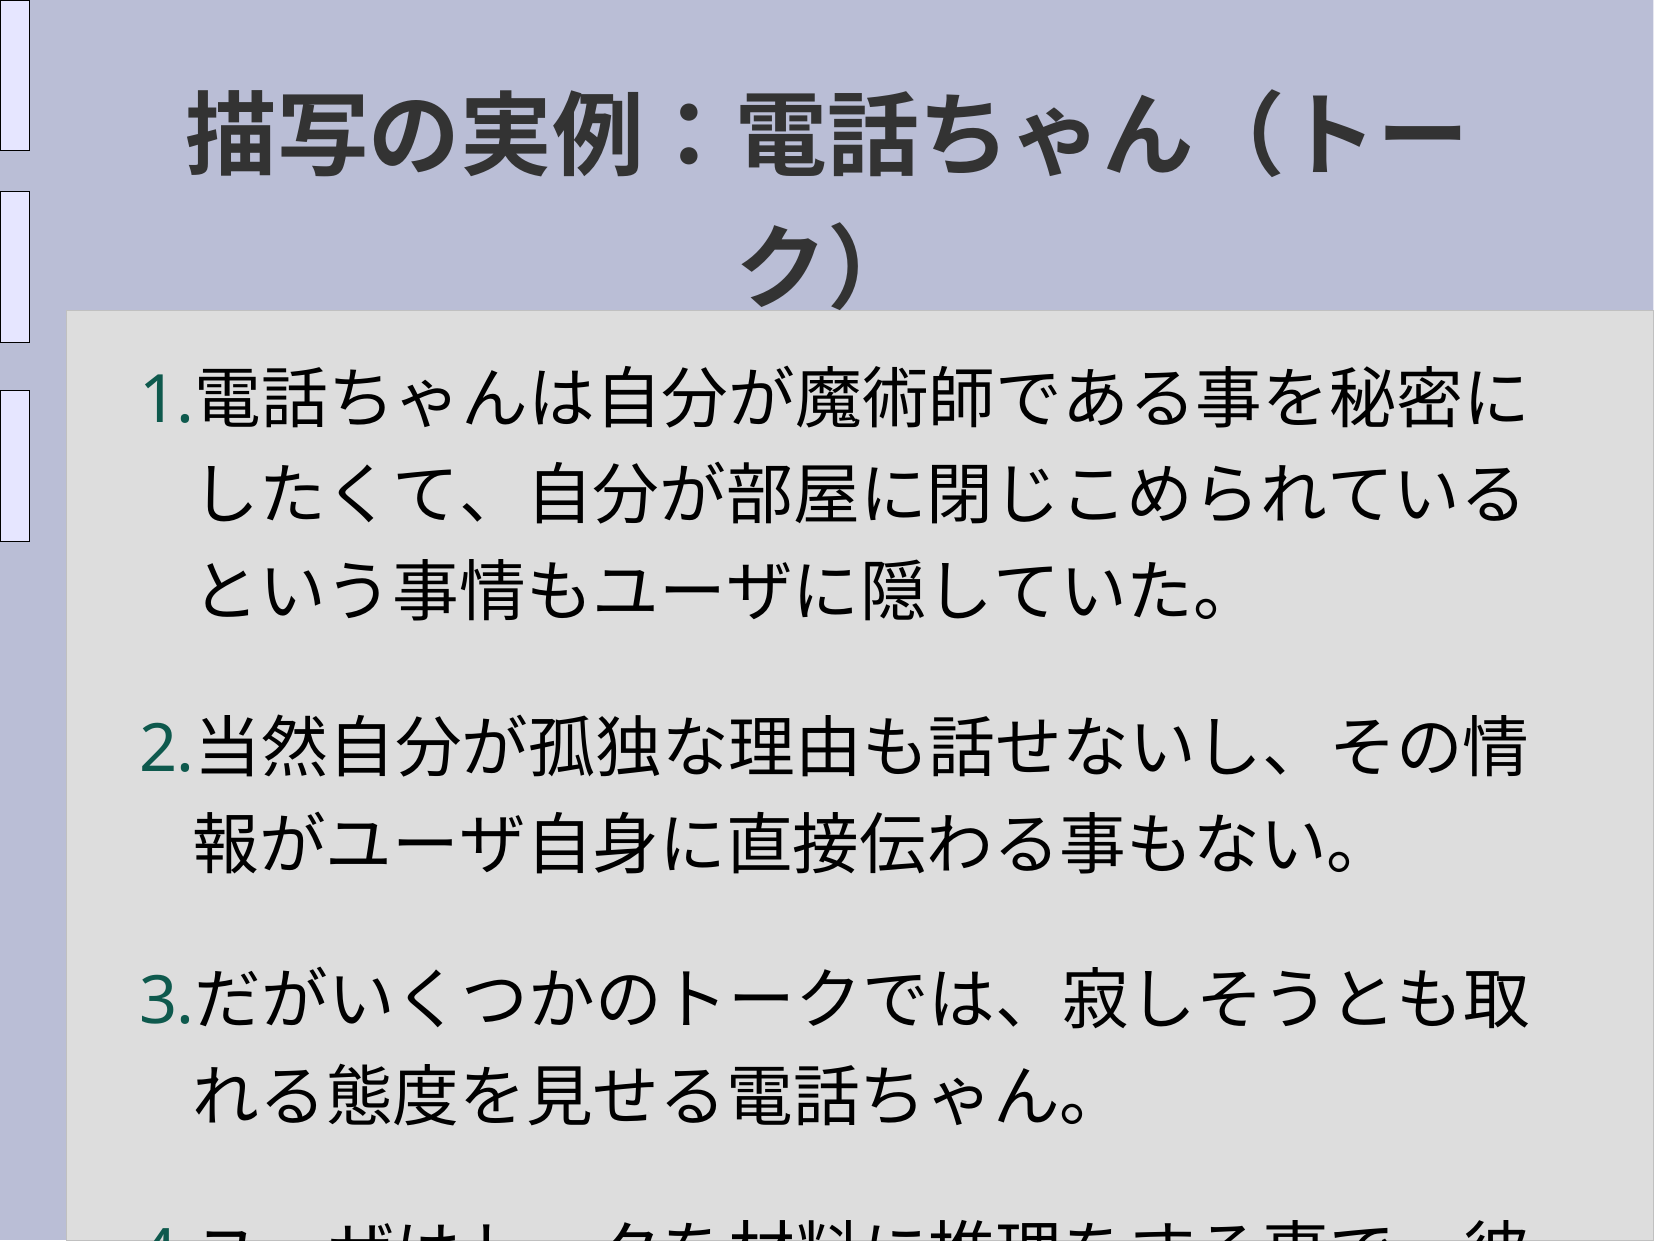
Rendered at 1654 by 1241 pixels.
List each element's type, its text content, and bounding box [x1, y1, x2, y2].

list 電話ちゃんは自分が魔術師である事を秘密にしたくて、自分が部屋に閉じこめられているという事情もユーザに隠していた。 当然自分が孤独な理由も話せないし、その情報がユーザ自身に直接伝わる事もない。 だがいくつかのトークでは、寂しそうとも取れる態度を見せる電話ちゃん。 ユーザはトークを材料に推理をする事で、彼女の発言の裏の意味（コア部分）に触れる事ができる。 [121, 344, 1534, 1187]
title 描写の実例：電話ちゃん（トーク） [121, 91, 1534, 299]
